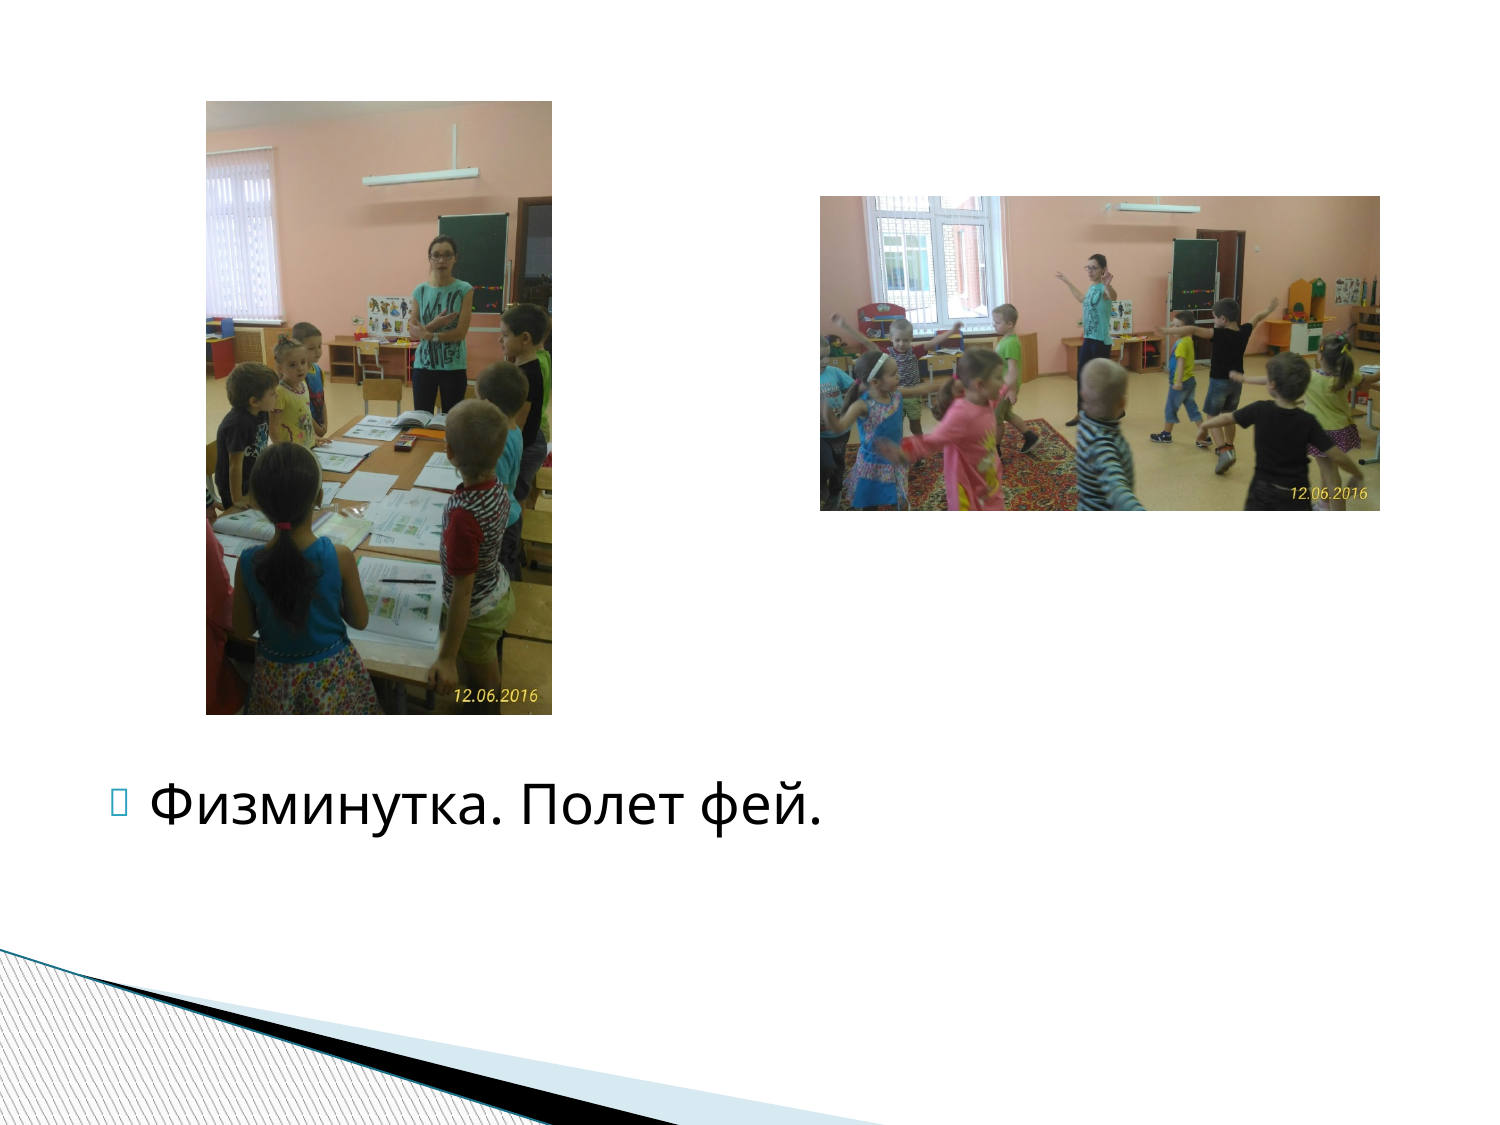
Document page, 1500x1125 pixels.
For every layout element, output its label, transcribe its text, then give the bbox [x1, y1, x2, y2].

picture [206, 101, 552, 715]
picture [820, 196, 1380, 511]
picture [0, 952, 543, 1125]
list Физминутка. Полет фей. [75, 78, 1425, 986]
